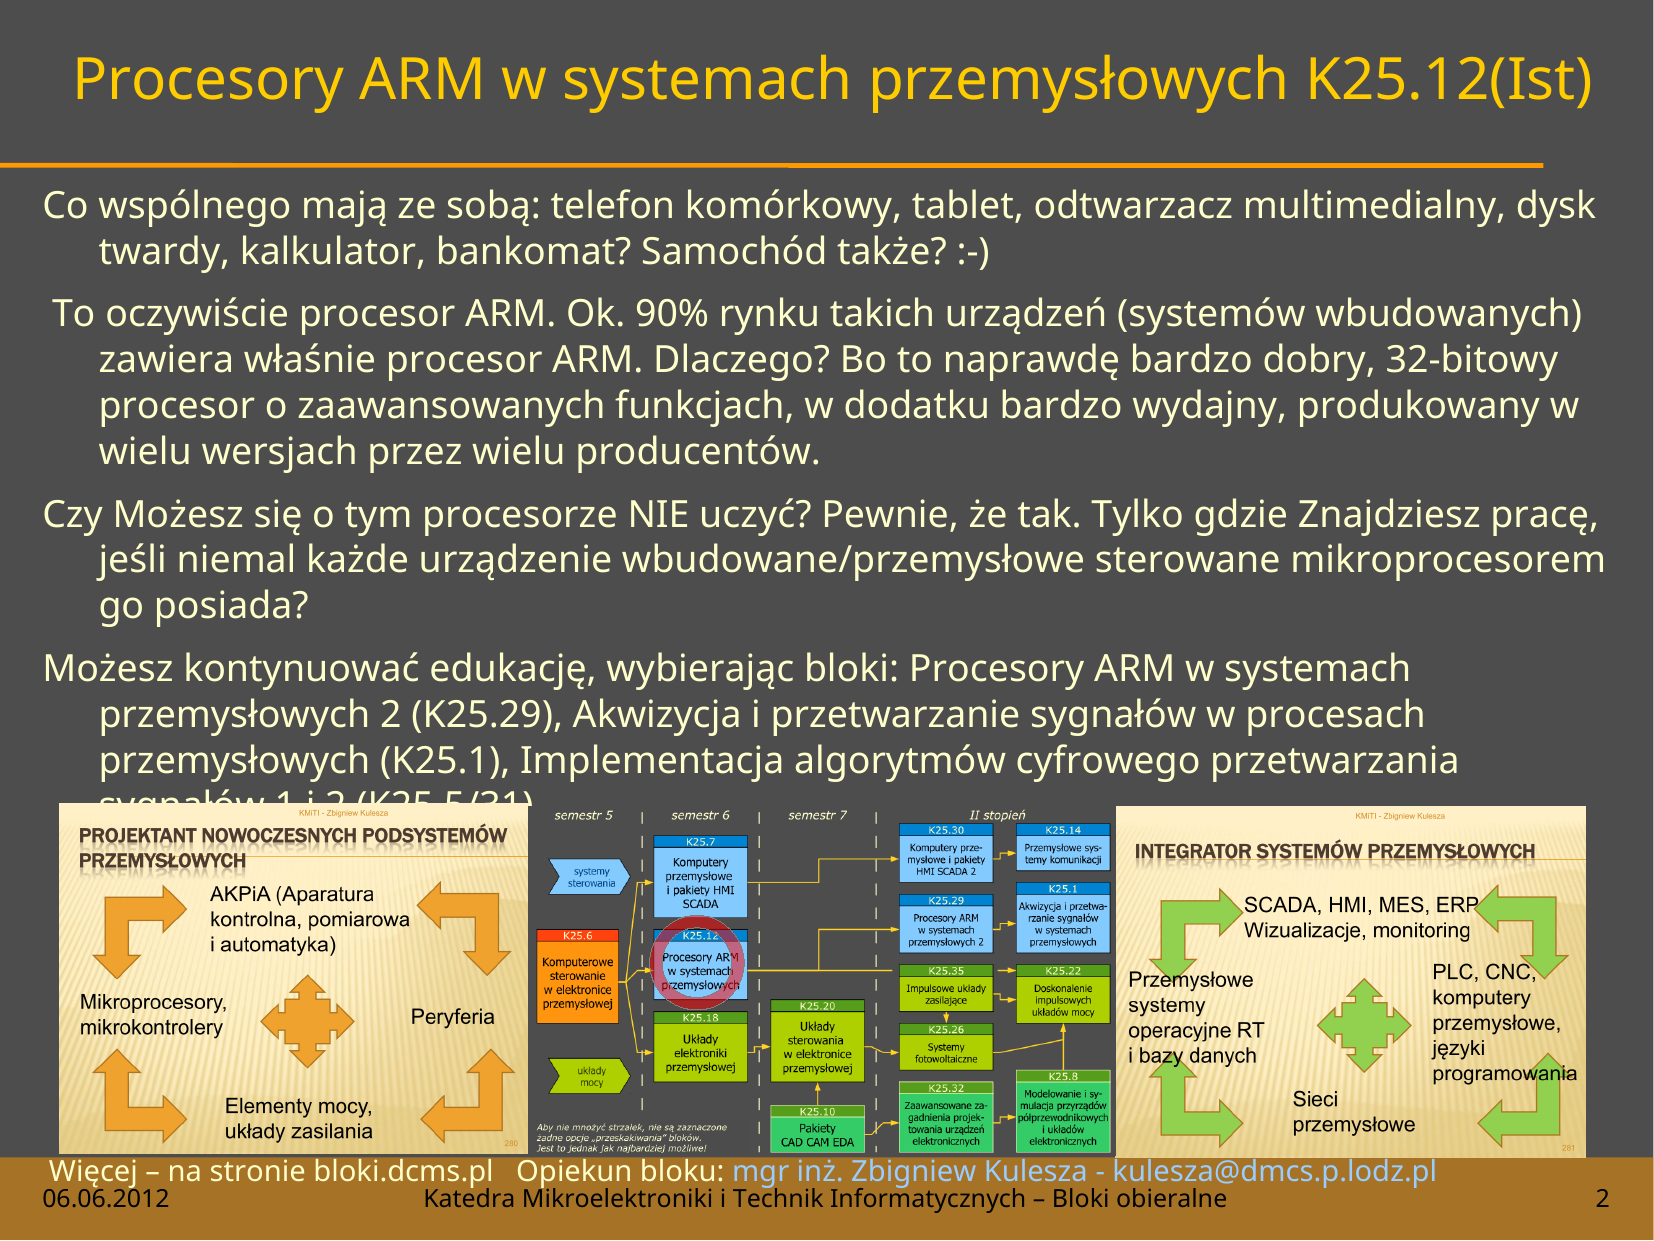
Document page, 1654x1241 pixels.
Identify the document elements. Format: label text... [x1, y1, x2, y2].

list Co wspólnego mają ze sobą: telefon komórkowy, tablet, odtwarzacz multimedialny, dysk twardy, kalkulator, bankomat? Samochód także? :-) To oczywiście procesor ARM. Ok. 90% rynku takich urządzeń (systemów wbudowanych) zawiera właśnie procesor ARM. Dlaczego? Bo to naprawdę bardzo dobry, 32-bitowy procesor o zaawansowanych funkcjach, w dodatku bardzo wydajny, produkowany w wielu wersjach przez wielu producentów. Czy Możesz się o tym procesorze NIE uczyć? Pewnie, że tak. Tylko gdzie Znajdziesz pracę, jeśli niemal każde urządzenie wbudowane/przemysłowe sterowane mikroprocesorem go posiada? Możesz kontynuować edukację, wybierając bloki: Procesory ARM w systemach przemysłowych 2 (K25.29), Akwizycja i przetwarzanie sygnałów w procesach przemysłowych (K25.1), Implementacja algorytmów cyfrowego przetwarzania sygnałów 1 i 2 (K25.5/31). [27, 174, 1630, 829]
list Więcej – na stronie bloki.dcms.pl Opiekun bloku: mgr inż. Zbigniew Kulesza - kulesza@dmcs.p.lodz.pl [33, 1145, 1619, 1235]
text_box [649, 915, 745, 1010]
picture [59, 803, 1586, 1145]
title Procesory ARM w systemach przemysłowych K25.12(Ist) [57, 0, 1620, 155]
